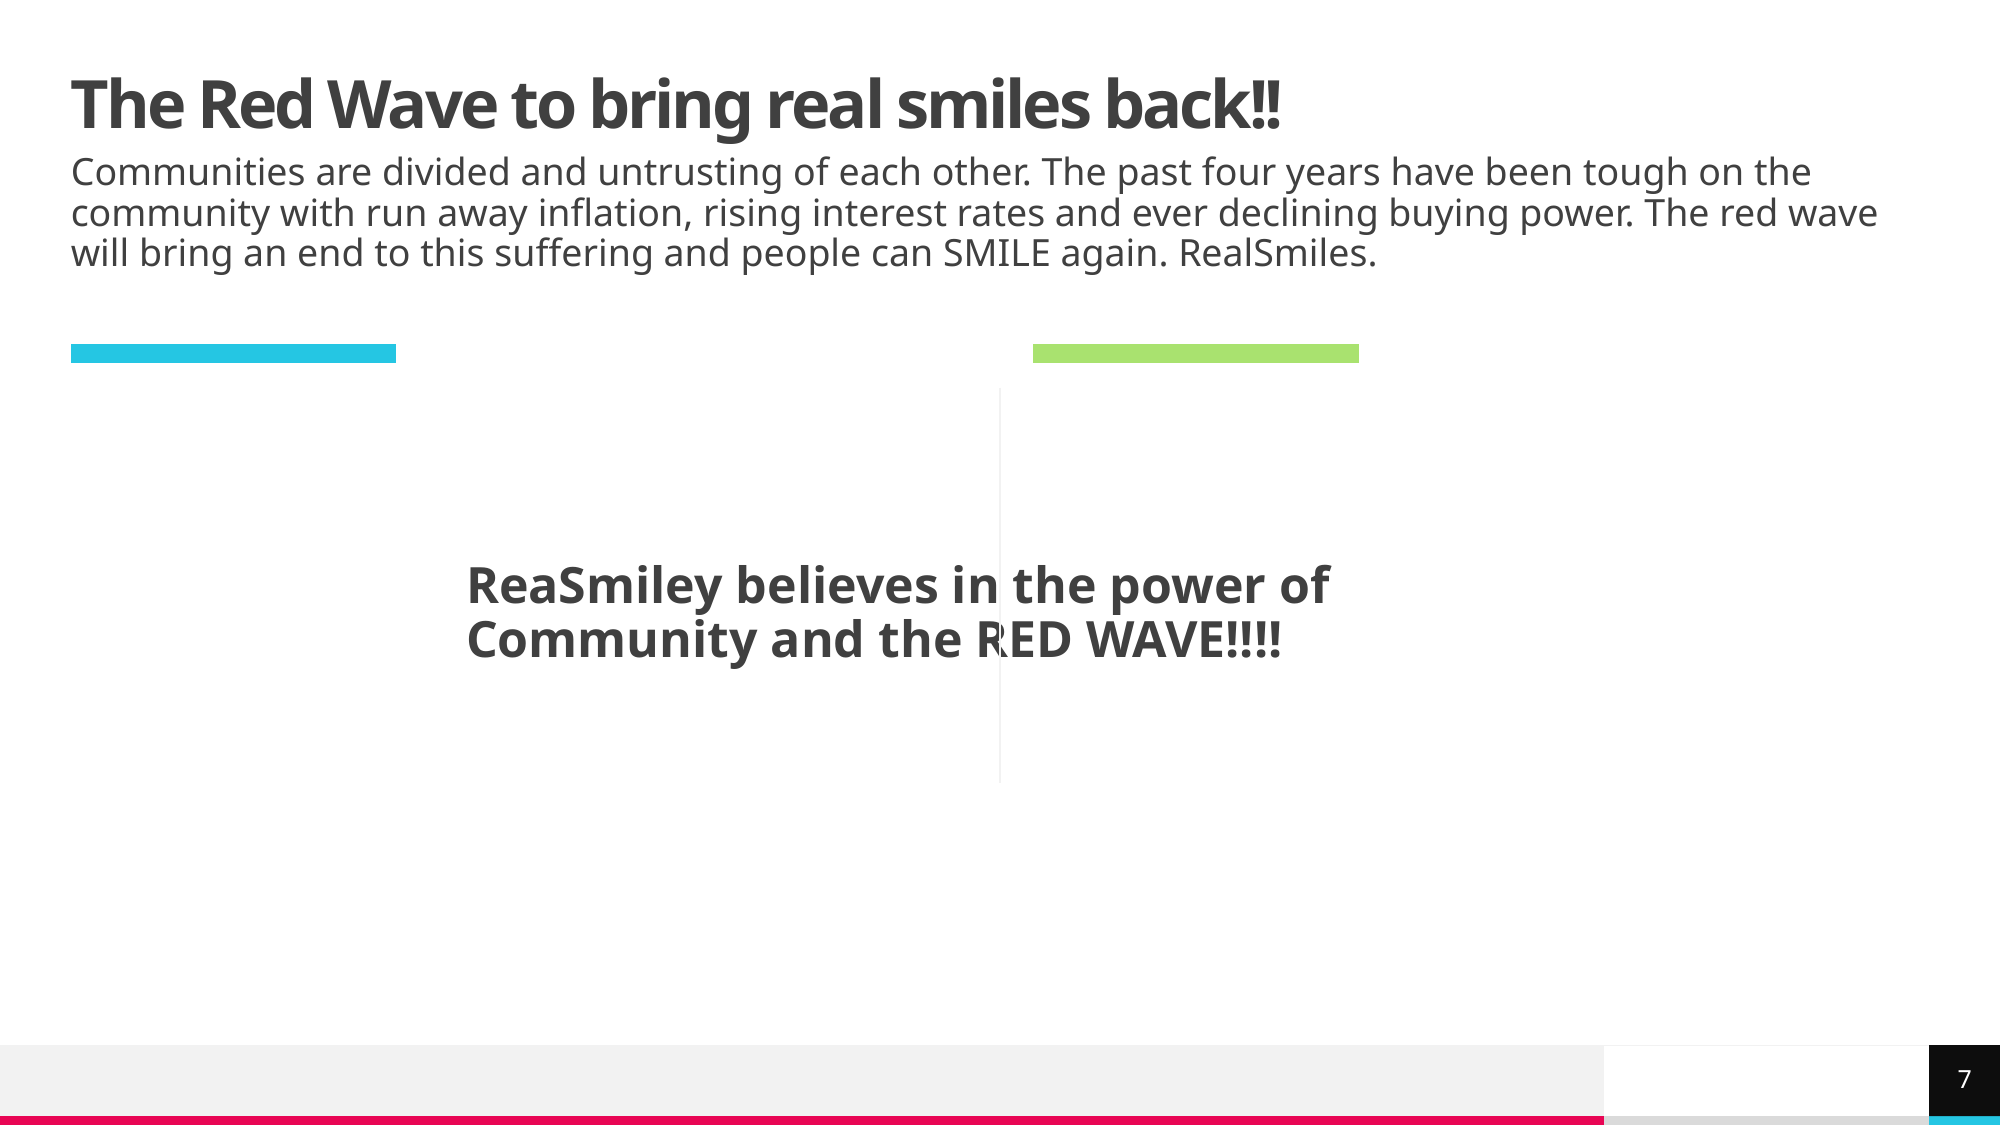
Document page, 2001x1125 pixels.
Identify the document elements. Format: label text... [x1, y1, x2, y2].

list ReaSmiley believes in the power of Community and the RED WAVE!!!! [466, 560, 1471, 838]
text_box [71, 344, 396, 363]
title The Red Wave to bring real smiles back!! [70, 70, 1932, 142]
text_box 7 [1929, 1045, 2000, 1117]
list Communities are divided and untrusting of each other. The past four years have been tough on the community with run away inflation, rising interest rates and ever declining buying power. The red wave will bring an end to this suffering and people can SMILE again. RealSmiles. [70, 153, 1931, 330]
